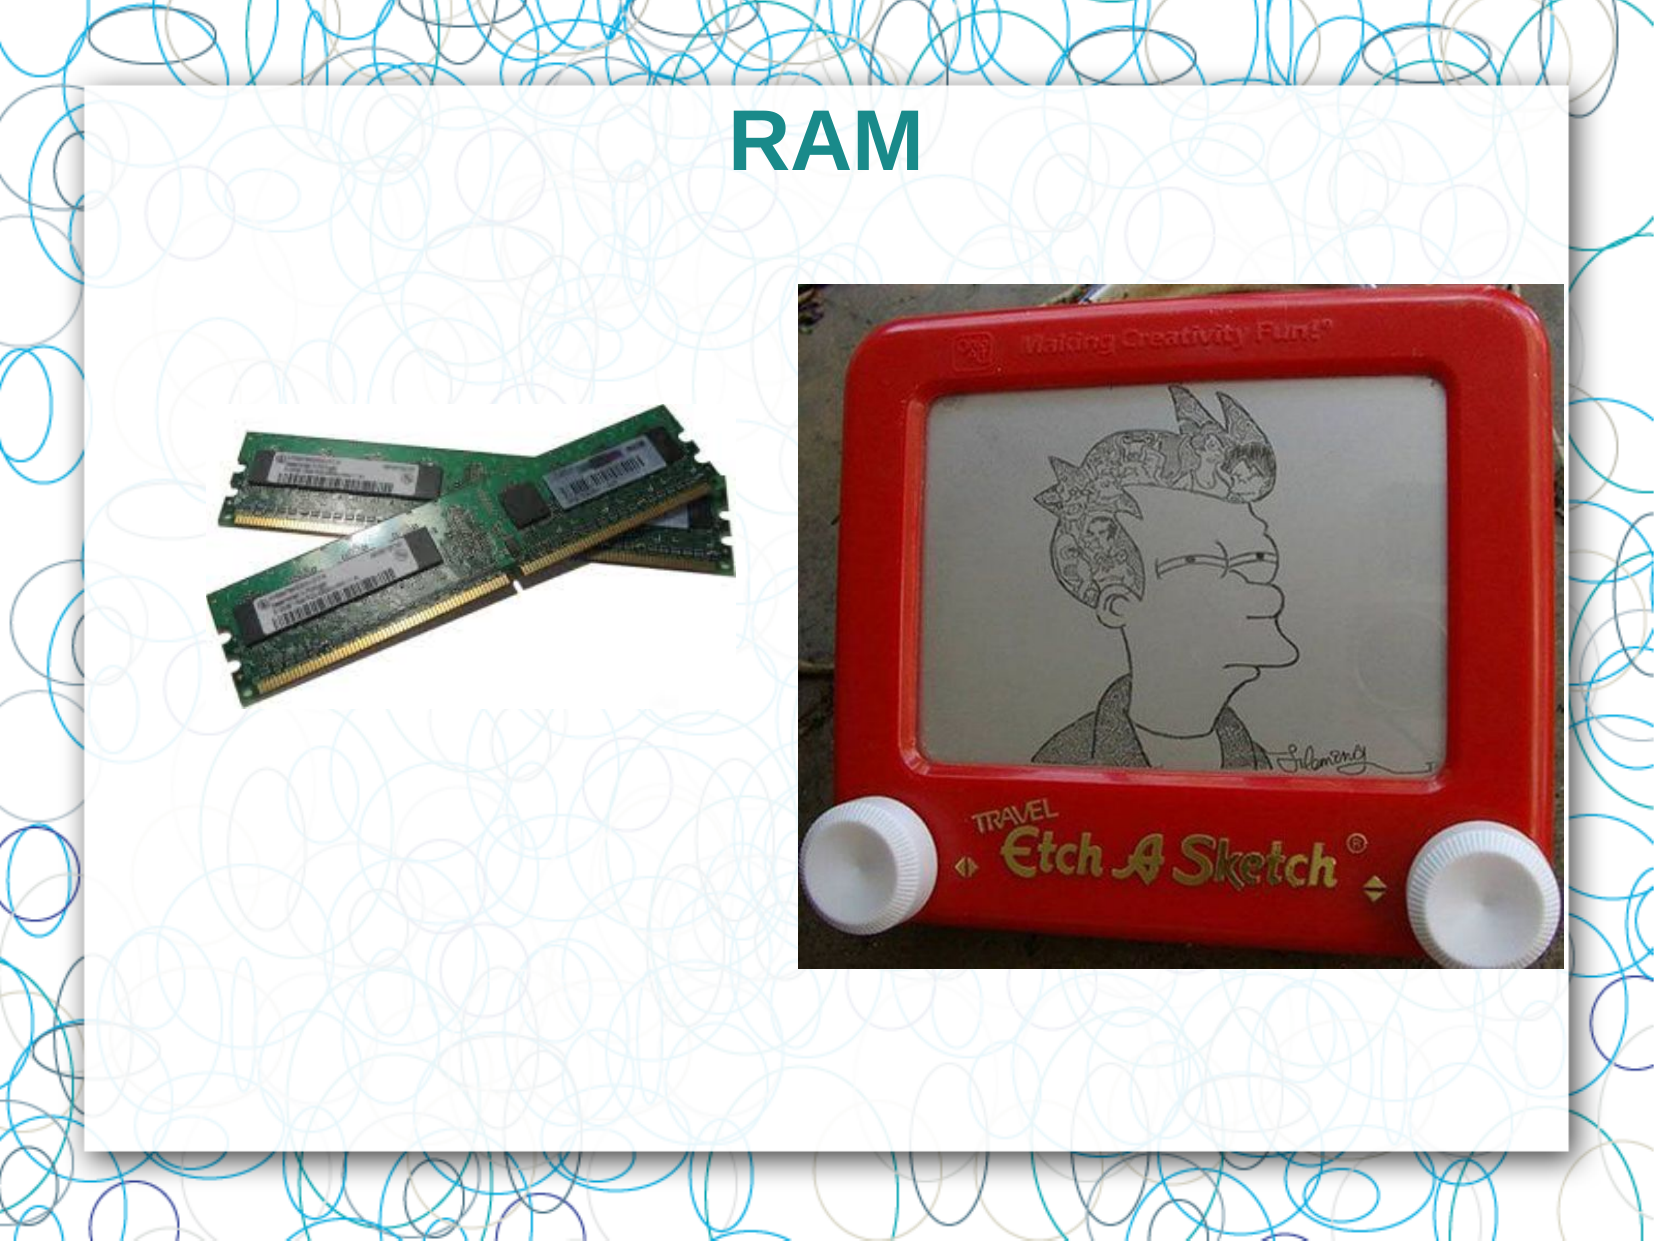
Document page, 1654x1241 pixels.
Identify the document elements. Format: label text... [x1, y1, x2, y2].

title RAM [82, 84, 1571, 292]
picture [0, 0, 1654, 1241]
